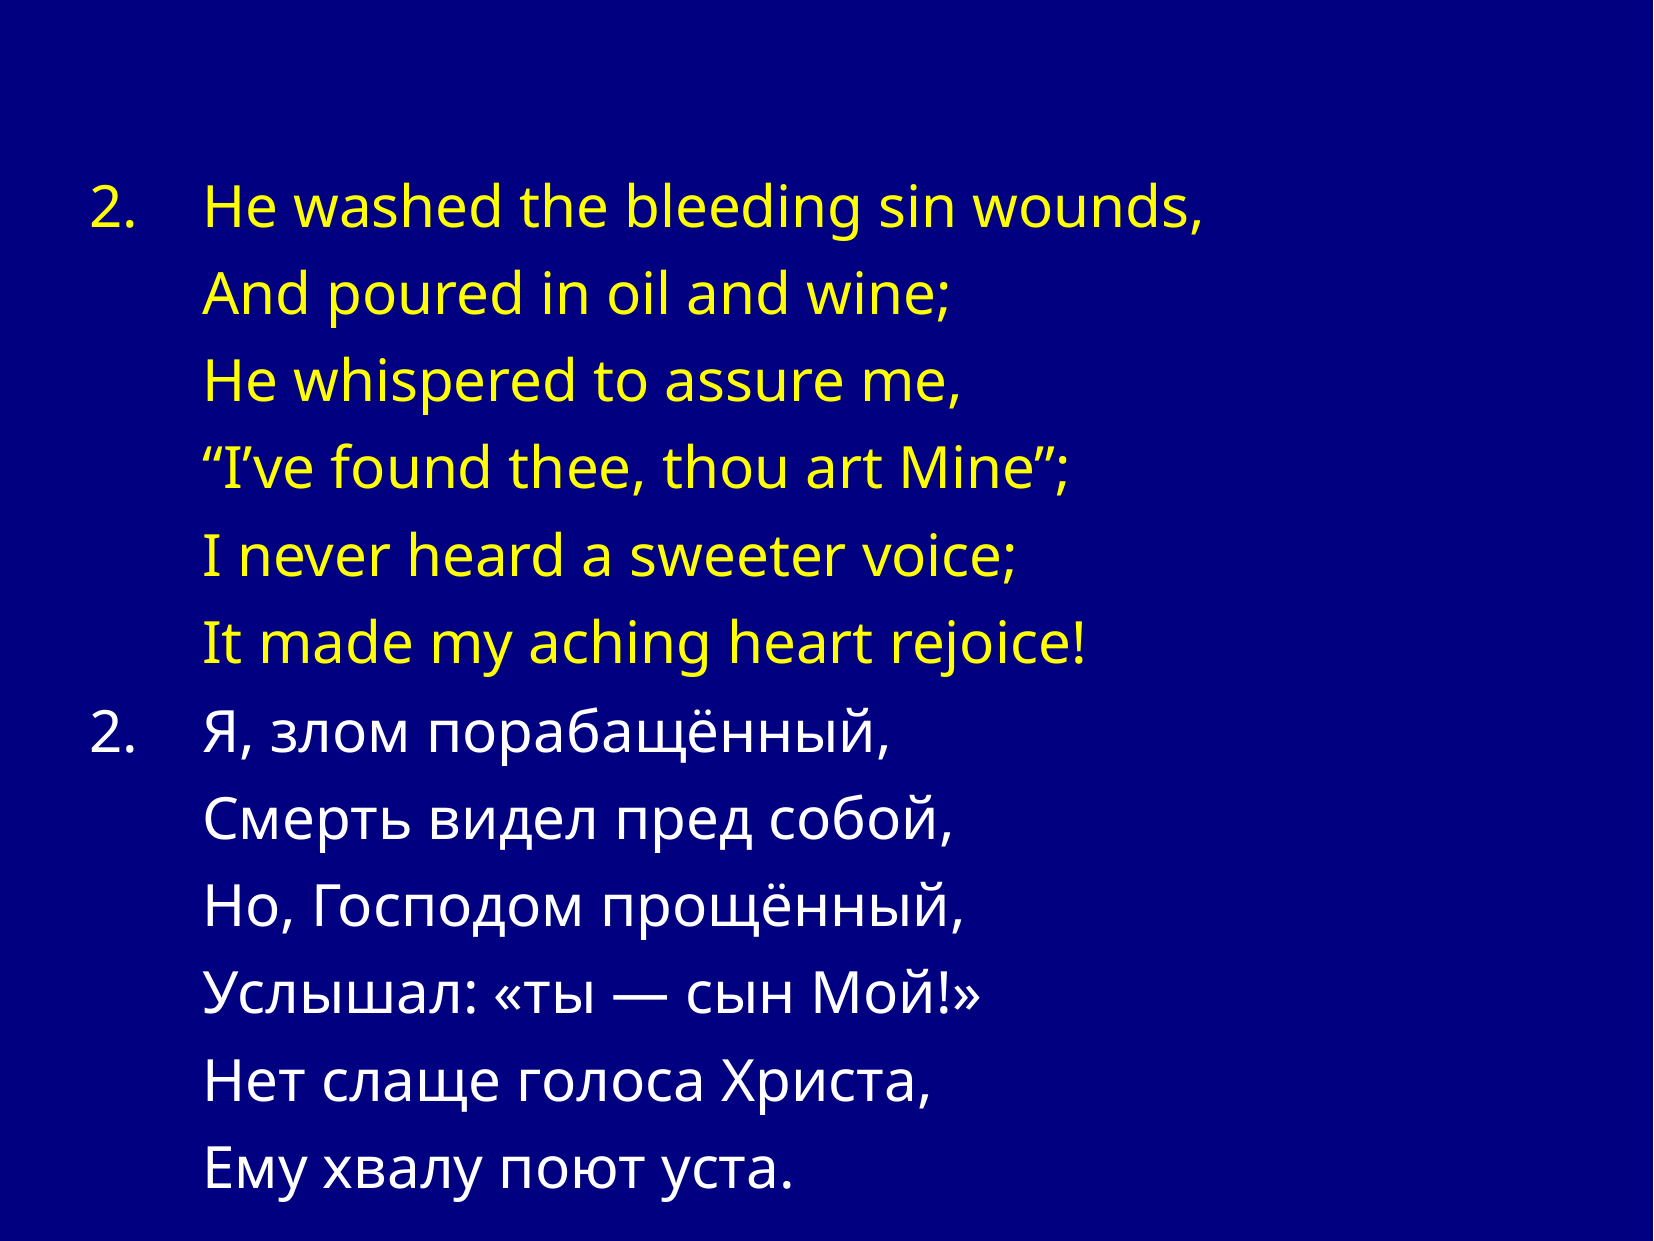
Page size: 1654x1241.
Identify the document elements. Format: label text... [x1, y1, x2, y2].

text_box 2. He washed the bleeding sin wounds, And poured in oil and wine; He whispered to assure me, “I’ve found thee, thou art Mine”; I never heard a sweeter voice; It made my aching heart rejoice! [75, 150, 1576, 638]
text_box 2. Я, злом порабащённый, Смерть видел пред собой, Но, Господом прощённый, Услышал: «ты — сын Мой!» Нет слаще голоса Христа, Ему хвалу поют уста. [75, 675, 1576, 1163]
